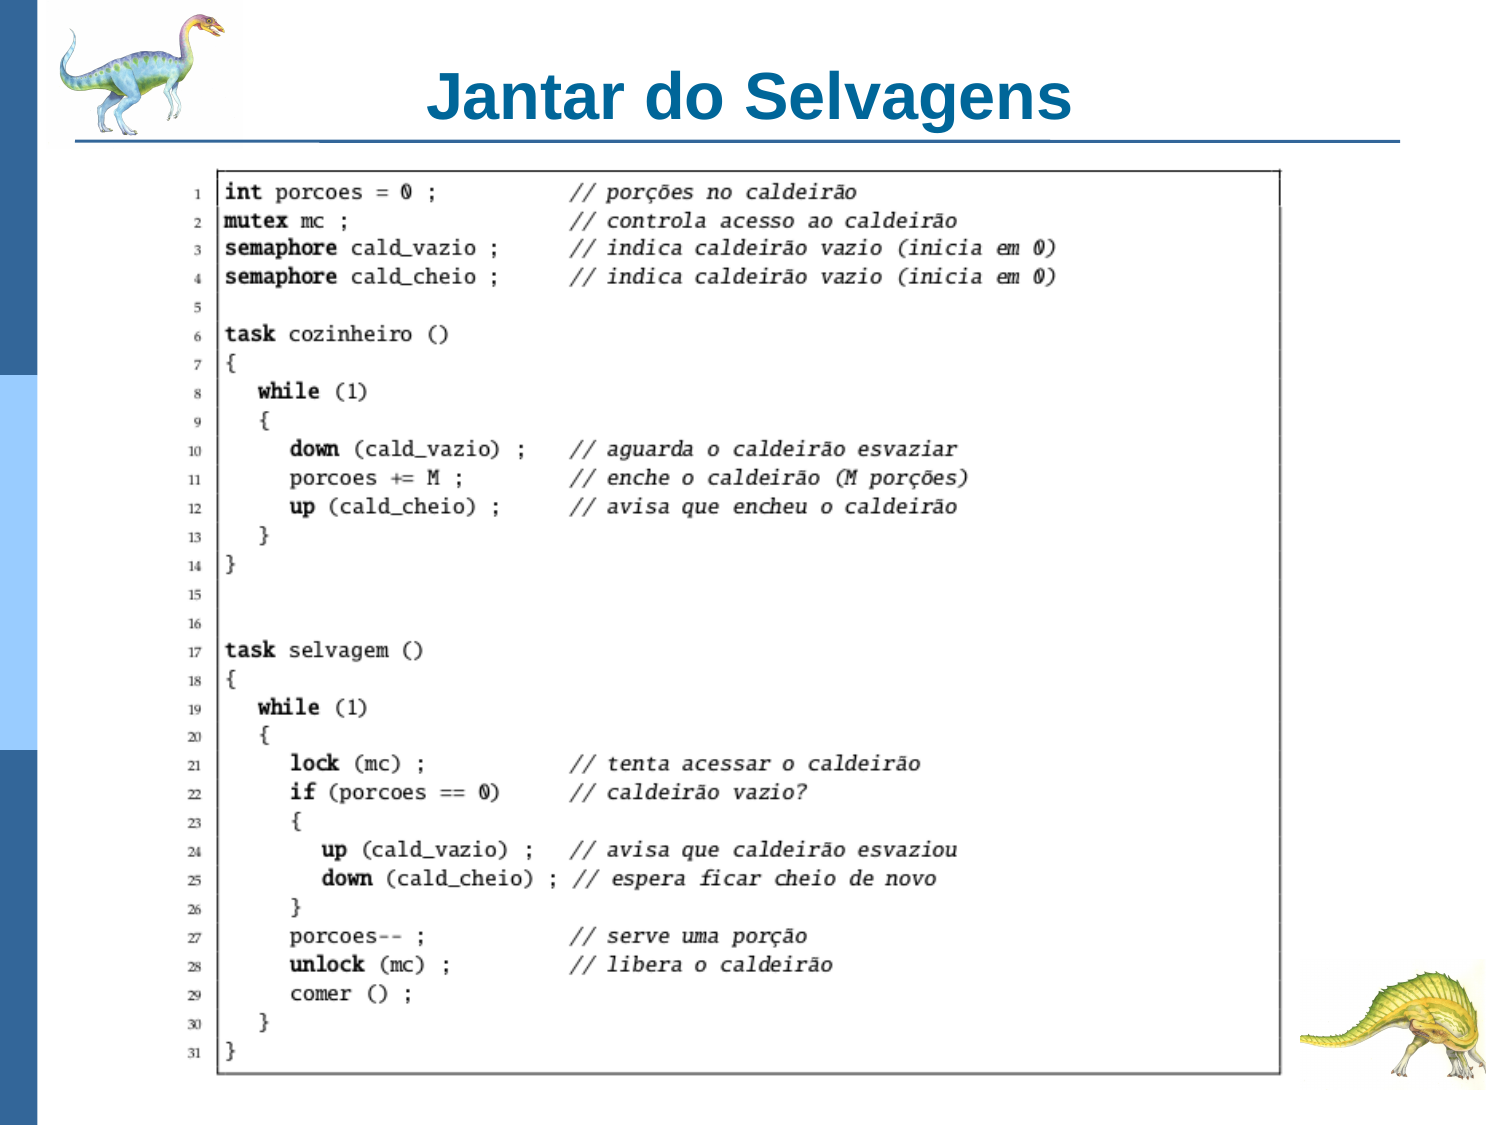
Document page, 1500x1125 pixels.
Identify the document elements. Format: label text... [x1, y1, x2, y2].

picture [177, 153, 1486, 1090]
text_box Jantar do Selvagens [75, 45, 1426, 141]
picture [46, 0, 243, 149]
